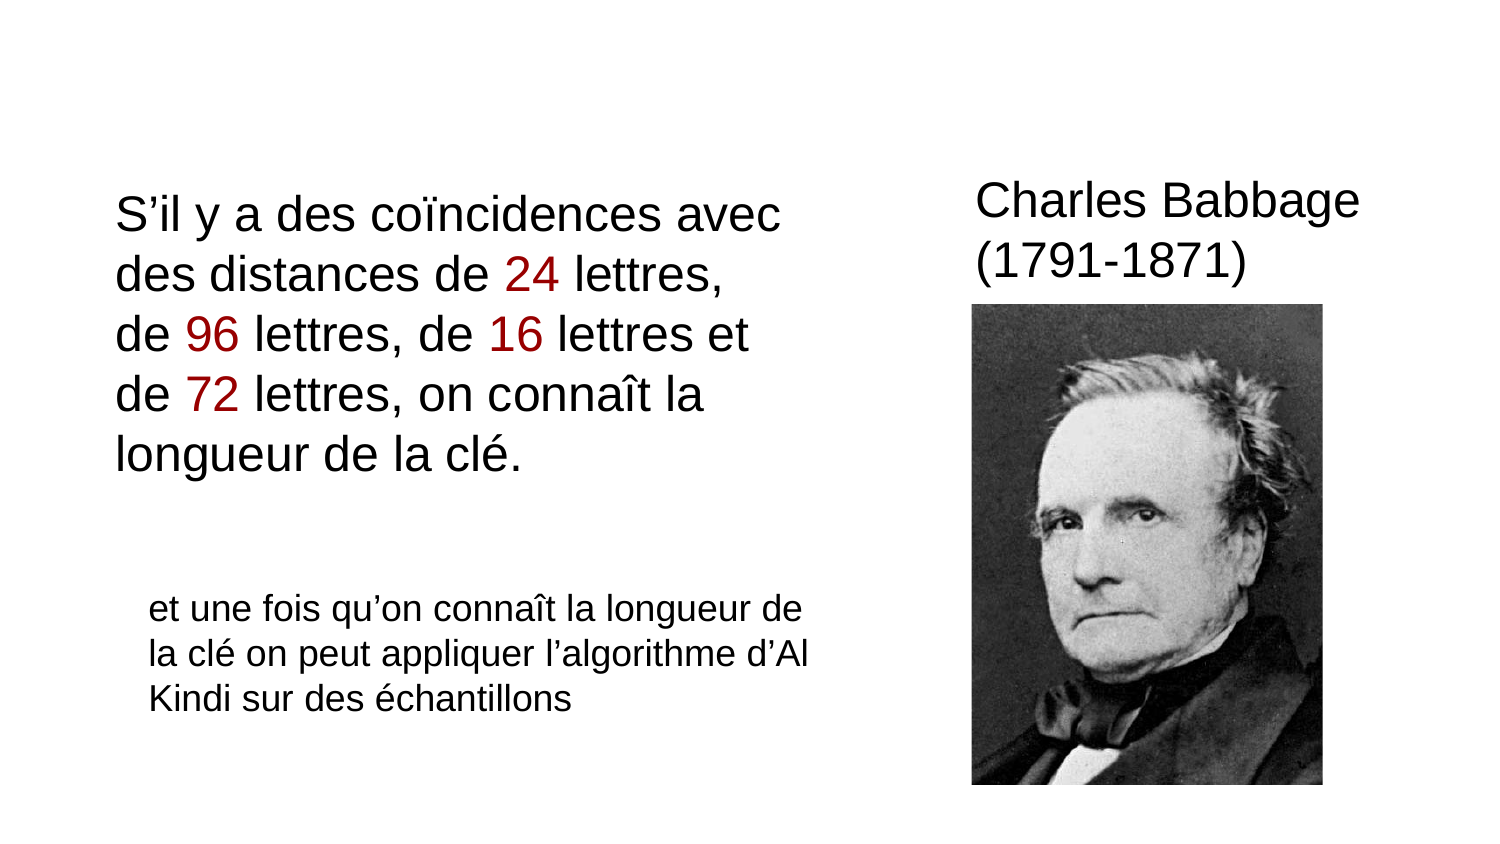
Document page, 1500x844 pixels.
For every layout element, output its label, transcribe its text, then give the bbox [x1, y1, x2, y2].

text_box et une fois qu’on connaît la longueur de la clé on peut appliquer l’algorithme d’Al Kindi sur des échantillons [133, 568, 839, 746]
picture [971, 304, 1323, 785]
text_box Charles Babbage (1791-1871) [960, 152, 1405, 305]
text_box S’il y a des coïncidences avec des distances de 24 lettres, de 96 lettres, de 16 lettres et de 72 lettres, on connaît la longueur de la clé. [100, 165, 806, 520]
